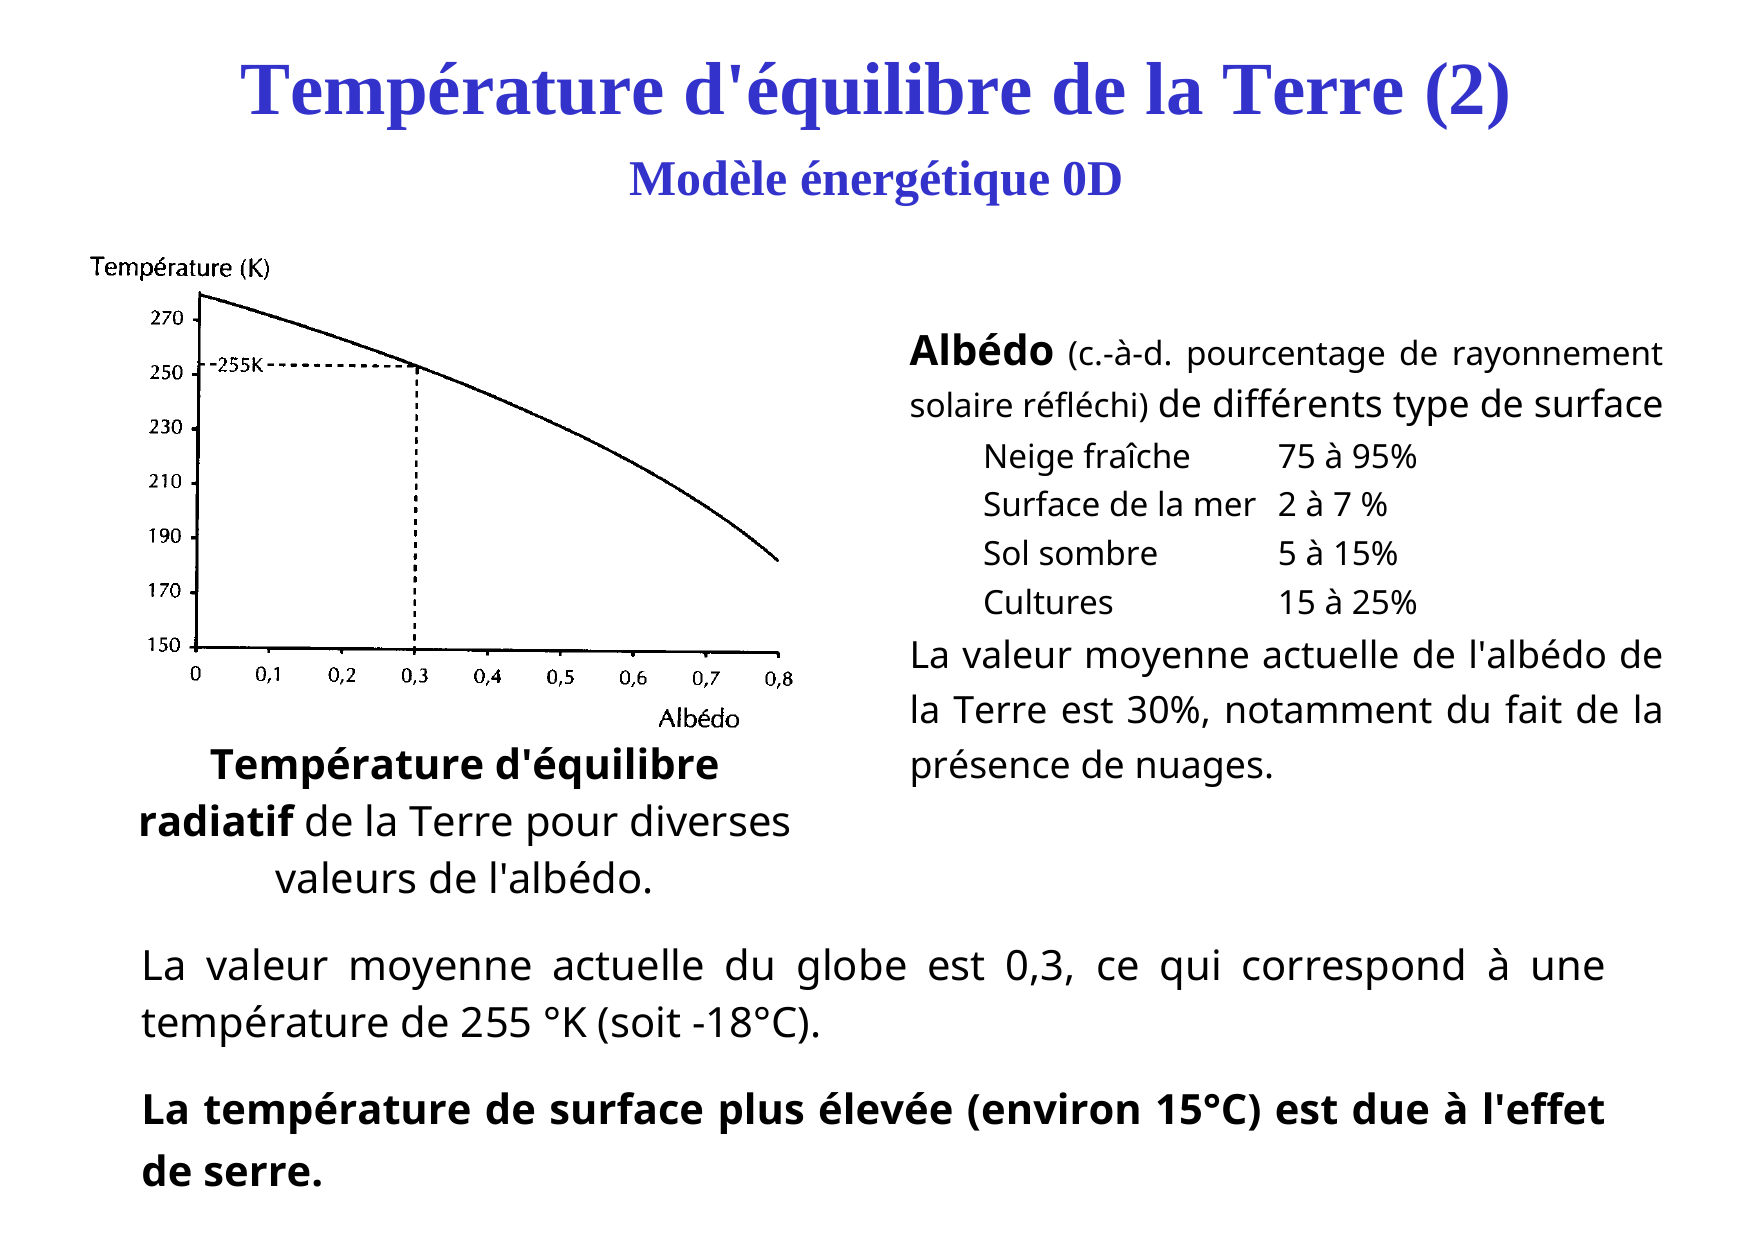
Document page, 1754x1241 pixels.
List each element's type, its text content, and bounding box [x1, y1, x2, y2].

text_box La valeur moyenne actuelle du globe est 0,3, ce qui correspond à une température de 255 °K (soit -18°C). La température de surface plus élevée (environ 15°C) est due à l'effet de serre. [126, 927, 1622, 1207]
picture [57, 223, 846, 757]
text_box Température d'équilibre radiatif de la Terre pour diverses valeurs de l'albédo. [115, 727, 815, 914]
text_box Albédo (c.-à-d. pourcentage de rayonnement solaire réfléchi) de différents type de surface Neige fraîche 75 à 95% Surface de la mer 2 à 7 % Sol sombre 5 à 15% Cultures 15 à 25% La valeur moyenne actuelle de l'albédo de la Terre est 30%, notamment du fait de la présence de nuages. [909, 321, 1665, 790]
text_box Température d'équilibre de la Terre (2) Modèle énergétique 0D [160, 48, 1594, 207]
